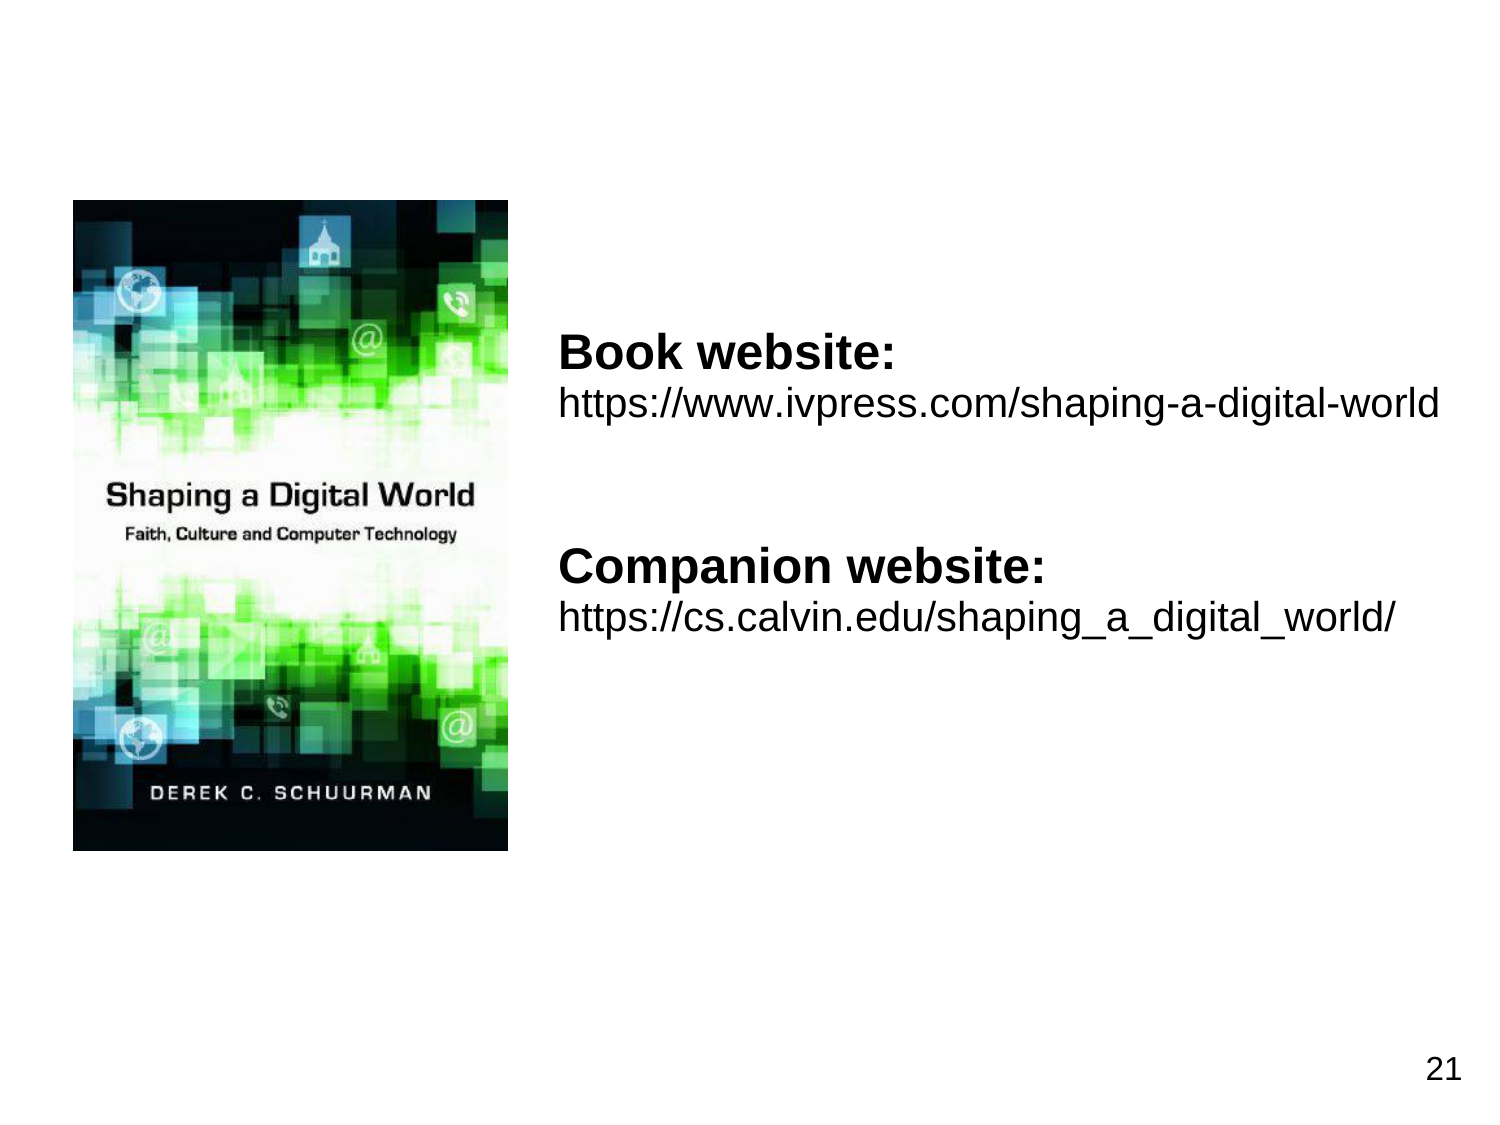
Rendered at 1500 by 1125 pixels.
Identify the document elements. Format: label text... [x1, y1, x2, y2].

text_box Book website: https://www.ivpress.com/shaping-a-digital-world Companion website: https://cs.calvin.edu/shaping_a_digital_world/ [543, 317, 1477, 835]
picture [73, 200, 508, 851]
